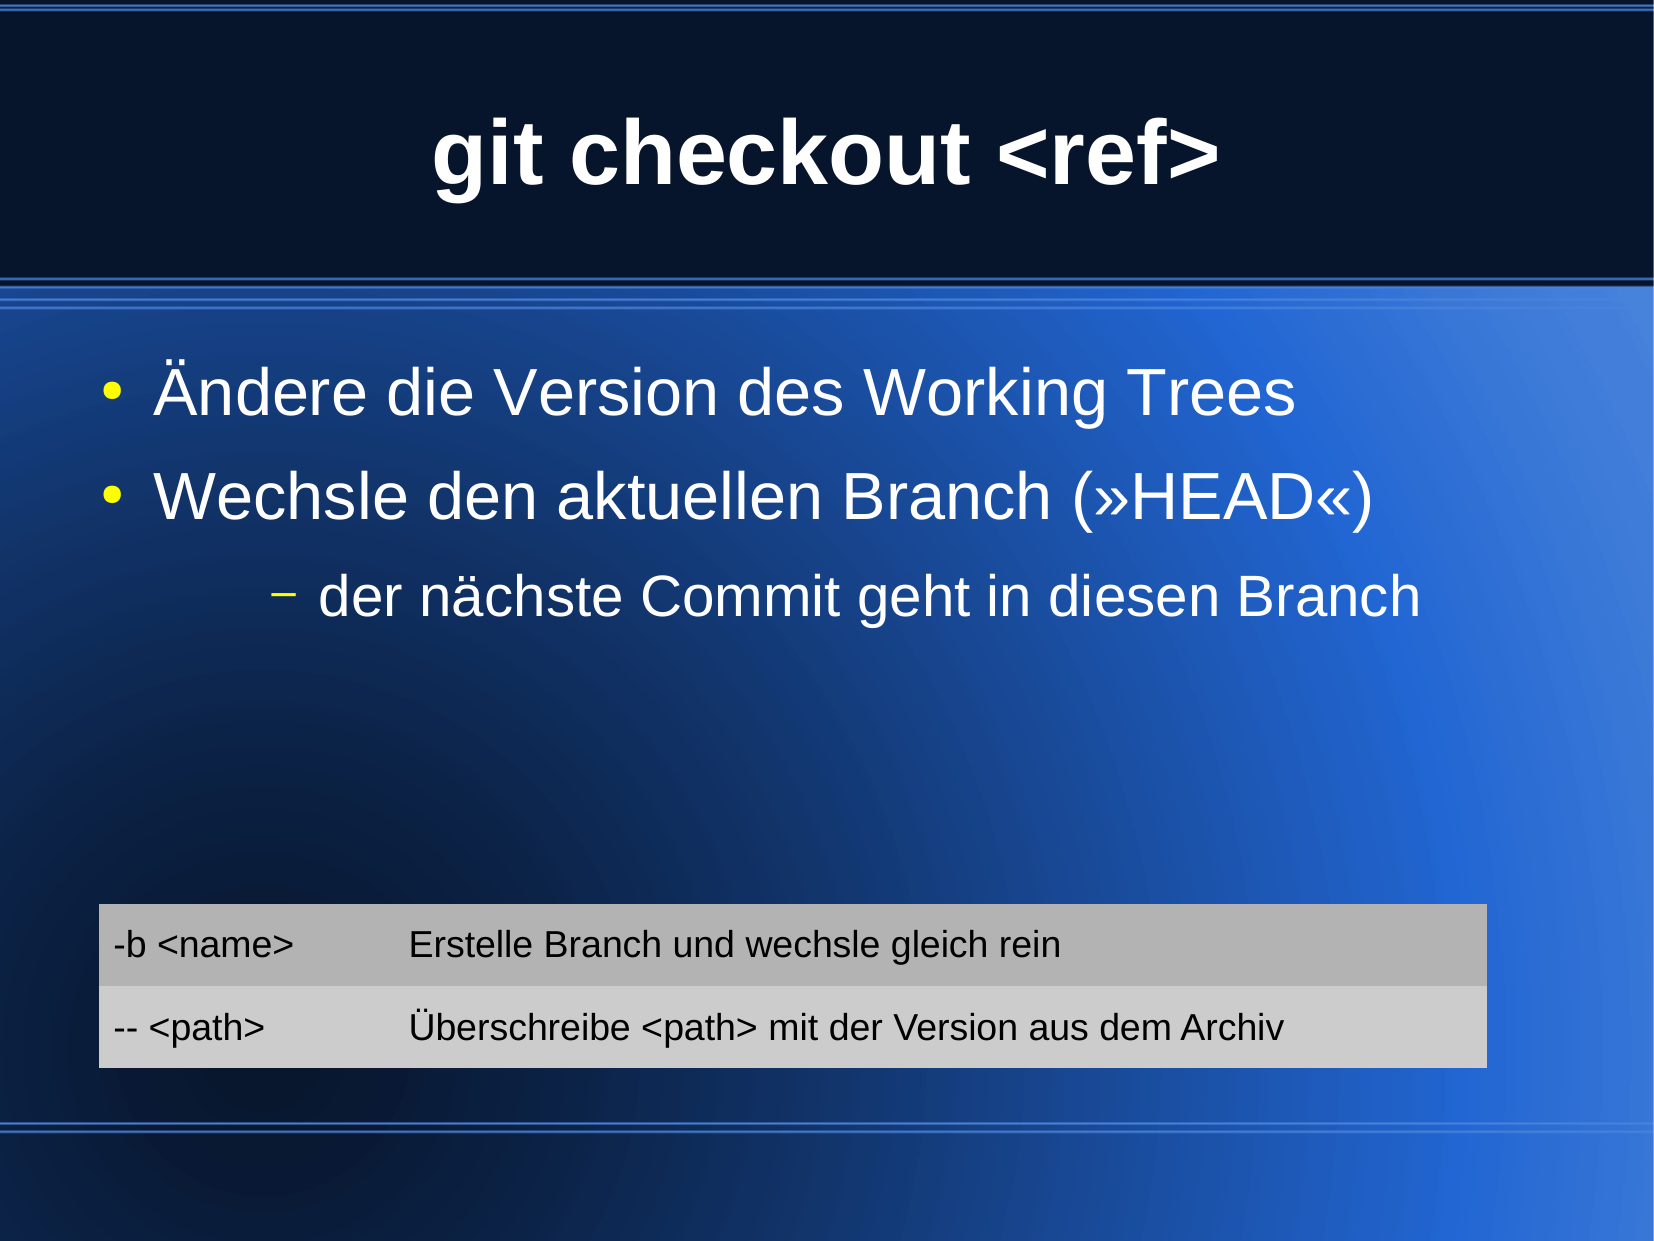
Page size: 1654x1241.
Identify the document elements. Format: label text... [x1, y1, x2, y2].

title git checkout <ref> [82, 49, 1571, 257]
picture [0, 0, 1654, 1241]
table_cell -- <path> [99, 986, 394, 1068]
table_header Erstelle Branch und wechsle gleich rein [394, 904, 1487, 986]
table_cell Überschreibe <path> mit der Version aus dem Archiv [394, 986, 1487, 1068]
list Ändere die Version des Working Trees Wechsle den aktuellen Branch (»HEAD«) der nächste Commit geht in diesen Branch [82, 355, 1571, 756]
table_header -b <name> [99, 904, 394, 986]
